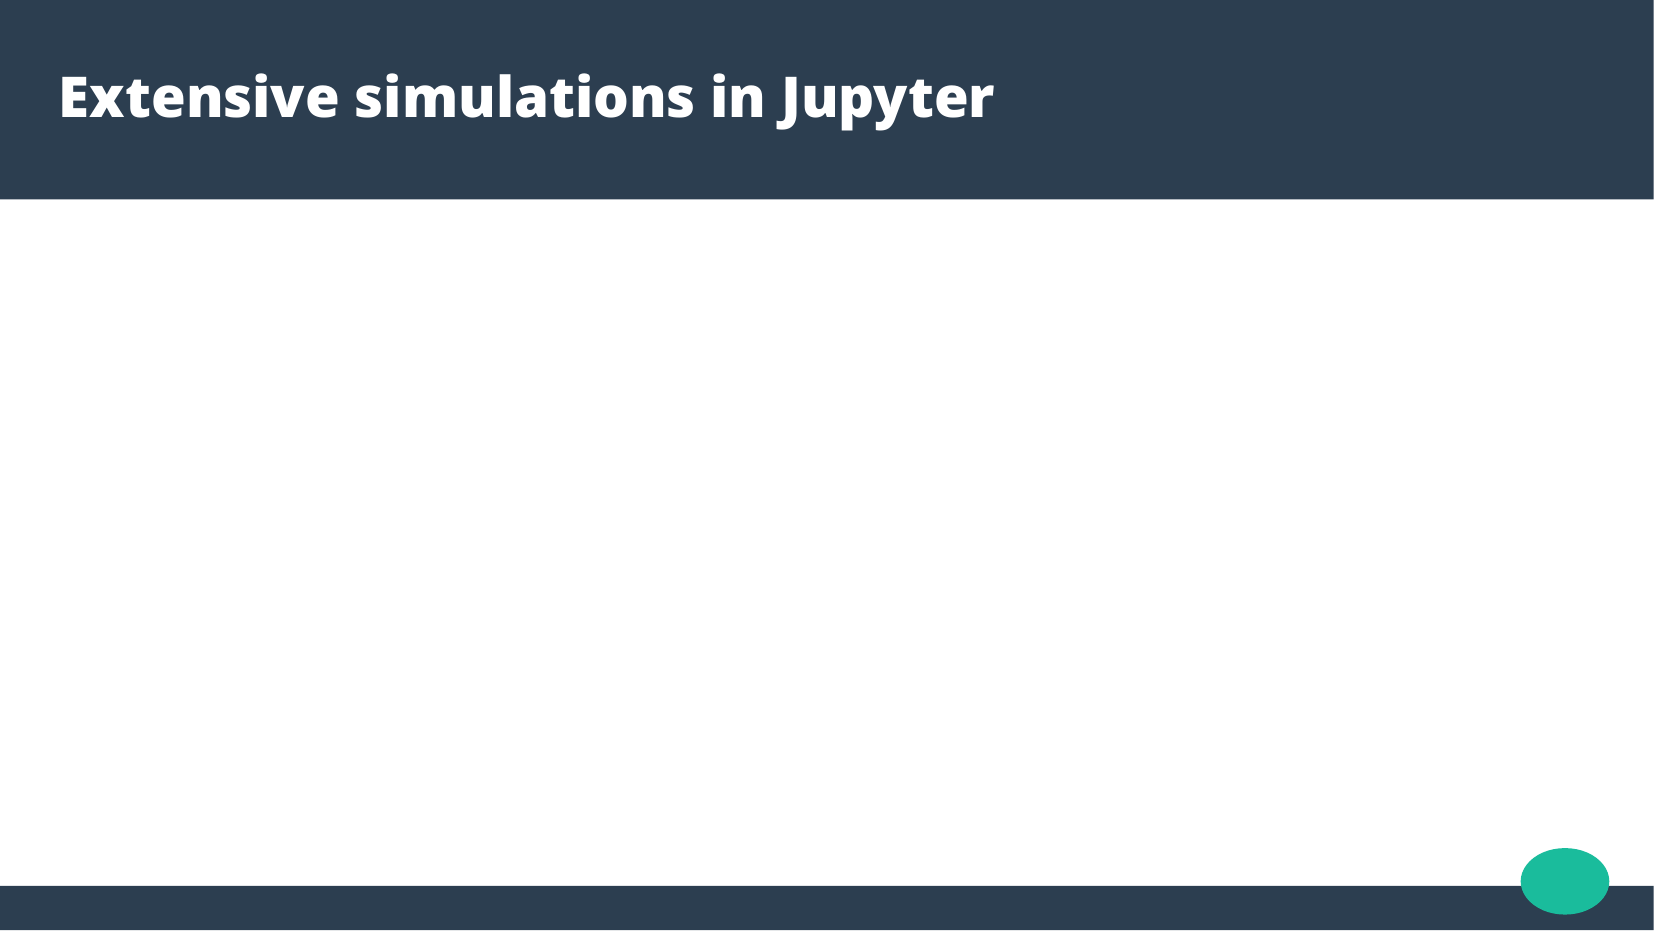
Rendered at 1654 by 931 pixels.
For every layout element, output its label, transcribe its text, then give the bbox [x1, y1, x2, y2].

title Extensive simulations in Jupyter [59, 37, 1595, 155]
